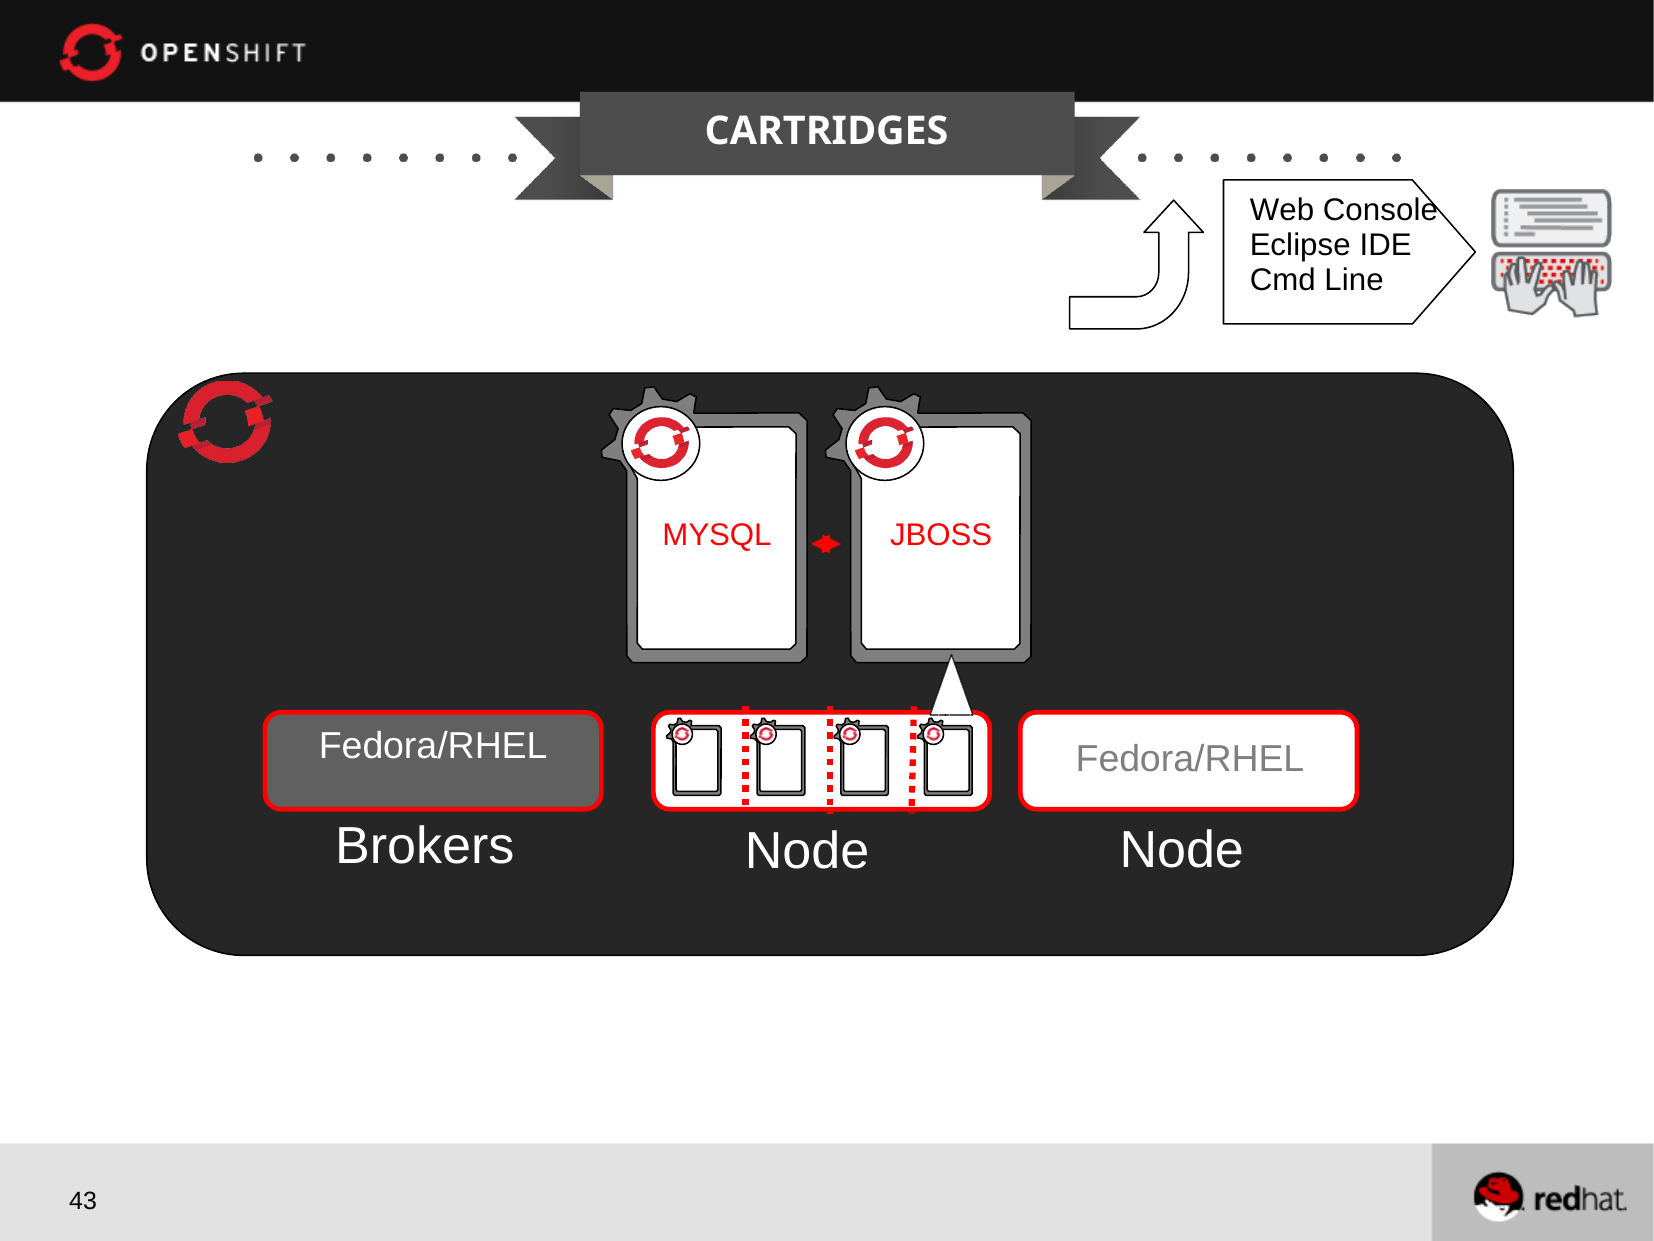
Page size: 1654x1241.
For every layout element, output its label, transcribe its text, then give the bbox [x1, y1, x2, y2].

text_box Fedora/RHEL [1021, 730, 1359, 788]
text_box Node [730, 814, 885, 888]
text_box Brokers [320, 809, 530, 883]
text_box Fedora/RHEL [264, 718, 602, 775]
text_box [146, 373, 1514, 956]
text_box JBOSS [875, 510, 1007, 560]
picture [0, 0, 1654, 1241]
text_box MYSQL [647, 510, 787, 560]
text_box CARTRIDGES [581, 101, 1073, 163]
text_box Node [1104, 813, 1259, 887]
text_box Web Console Eclipse IDE Cmd Line [1235, 185, 1454, 305]
